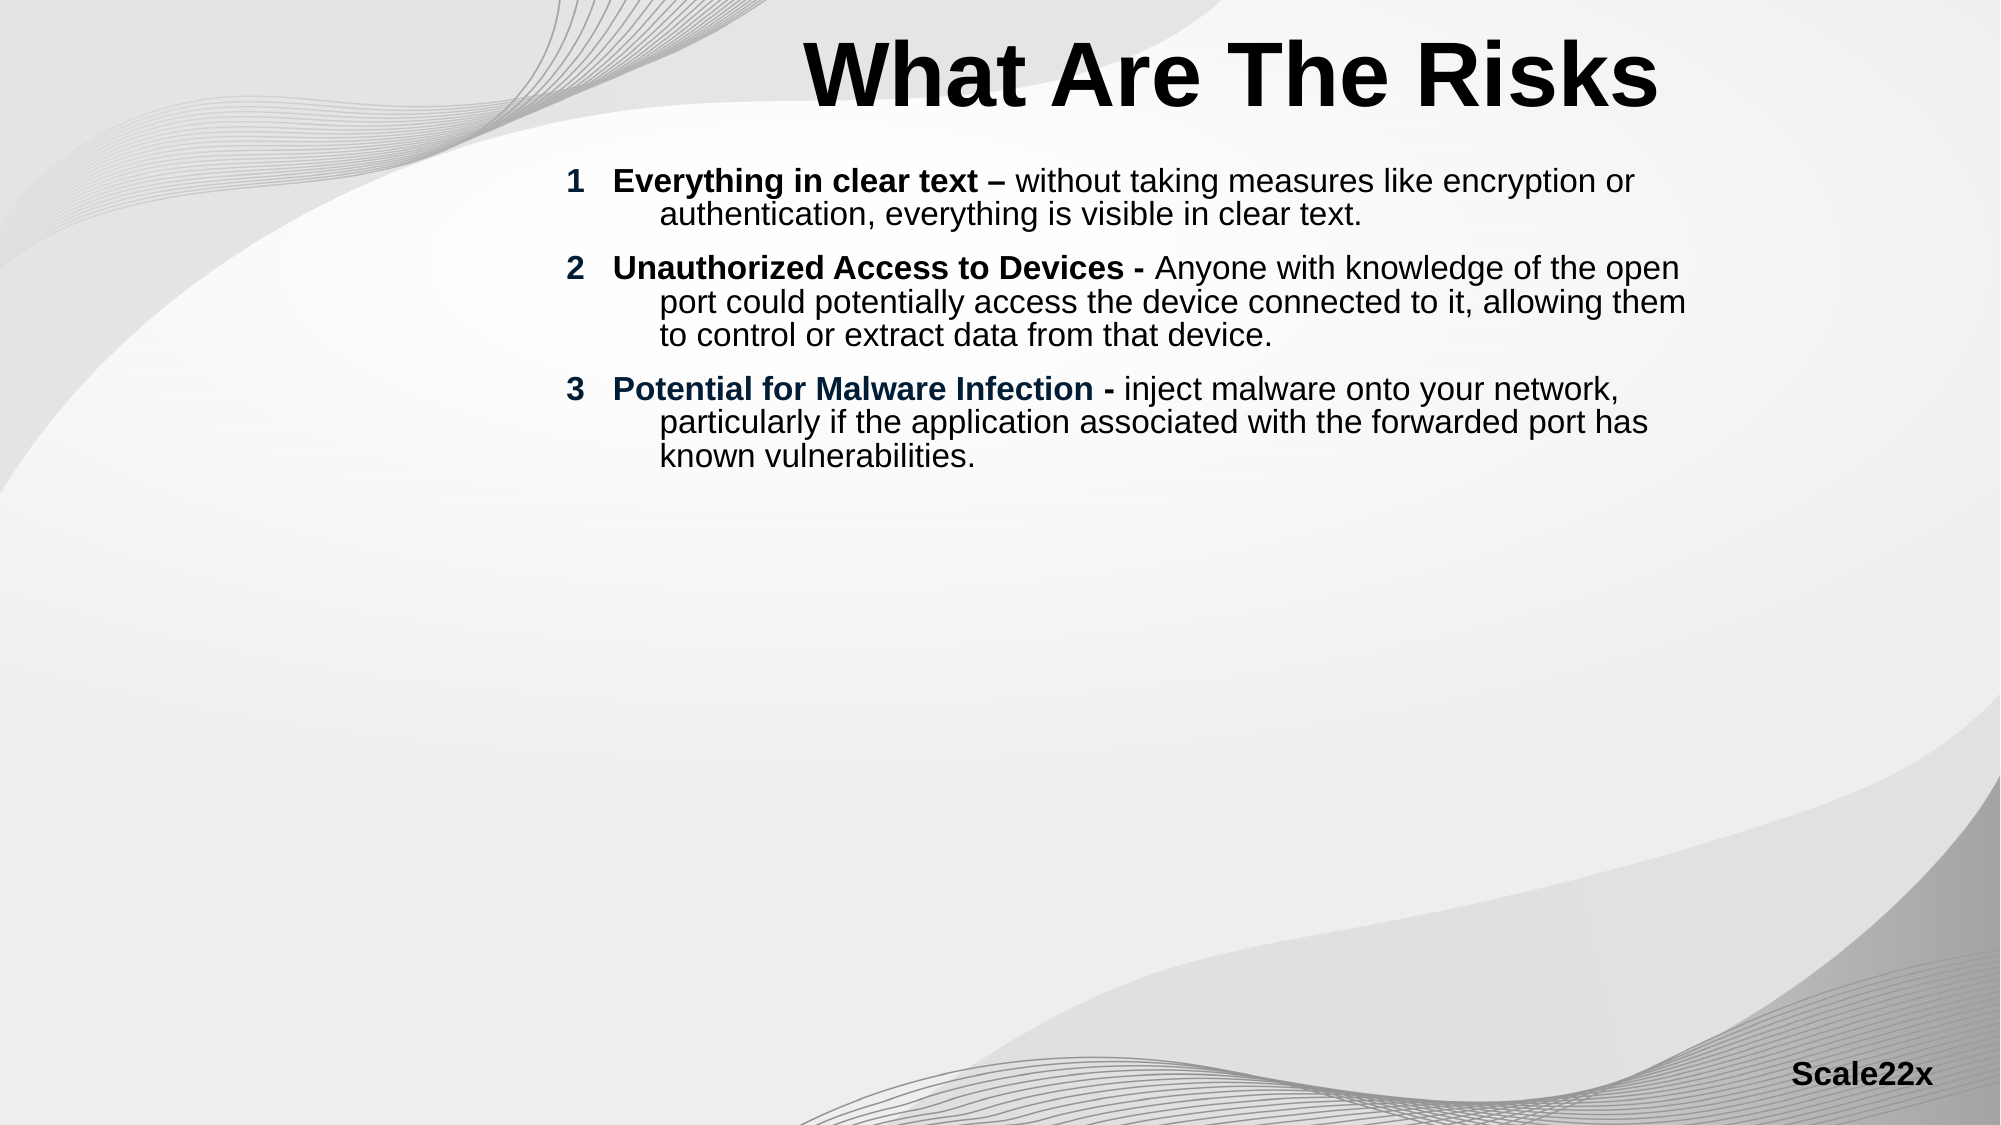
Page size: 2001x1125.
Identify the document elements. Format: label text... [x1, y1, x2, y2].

list Everything in clear text – without taking measures like encryption or authentication, everything is visible in clear text. Unauthorized Access to Devices - Anyone with knowledge of the open port could potentially access the device connected to it, allowing them to control or extract data from that device. Potential for Malware Infection - inject malware onto your network, particularly if the application associated with the forwarded port has known vulnerabilities. [549, 158, 1708, 952]
text_box Scale22x [1776, 1047, 1975, 1103]
title What Are The Risks [715, 0, 1750, 158]
picture [0, 0, 2001, 1125]
